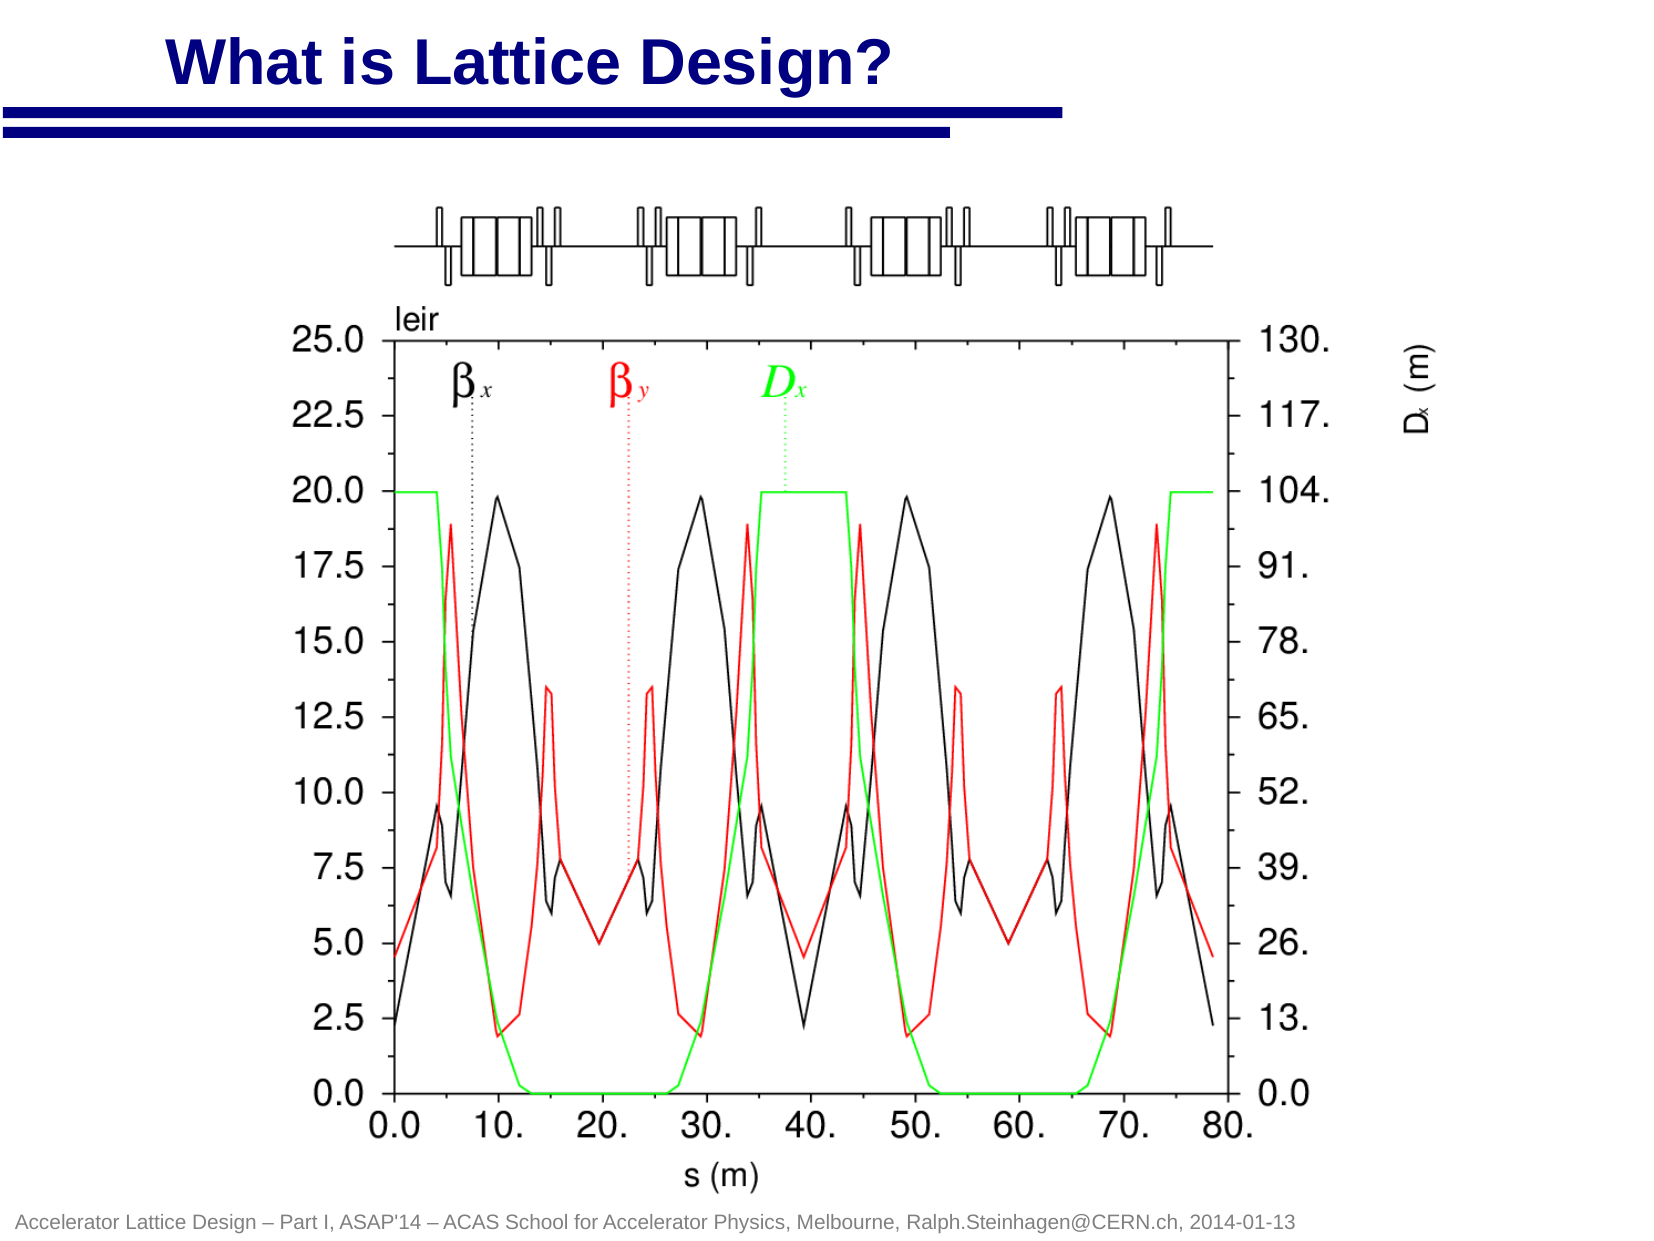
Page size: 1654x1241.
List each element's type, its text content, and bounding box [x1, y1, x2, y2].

picture [252, 192, 1441, 1205]
title What is Lattice Design? [165, 0, 1323, 124]
